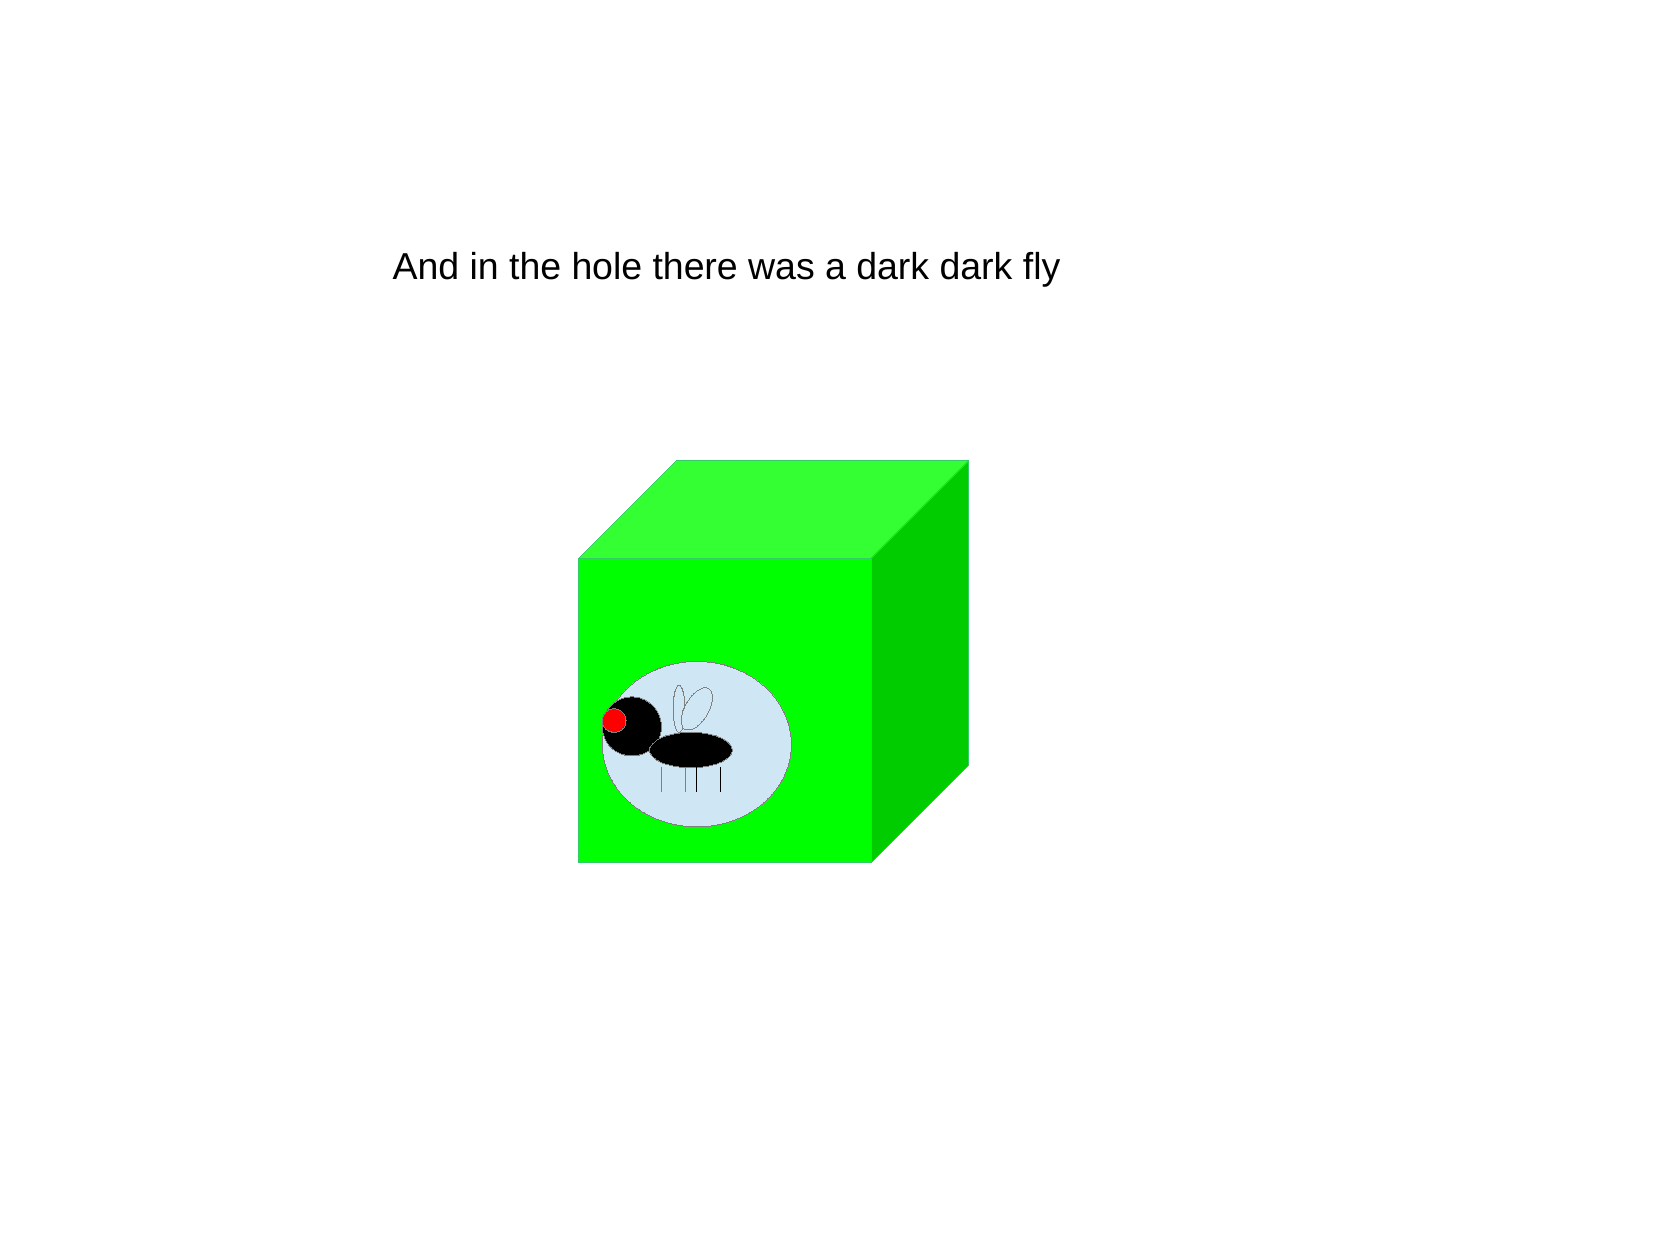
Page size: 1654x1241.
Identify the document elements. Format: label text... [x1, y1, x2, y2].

text_box And in the hole there was a dark dark fly [377, 238, 1300, 296]
text_box [578, 460, 969, 863]
